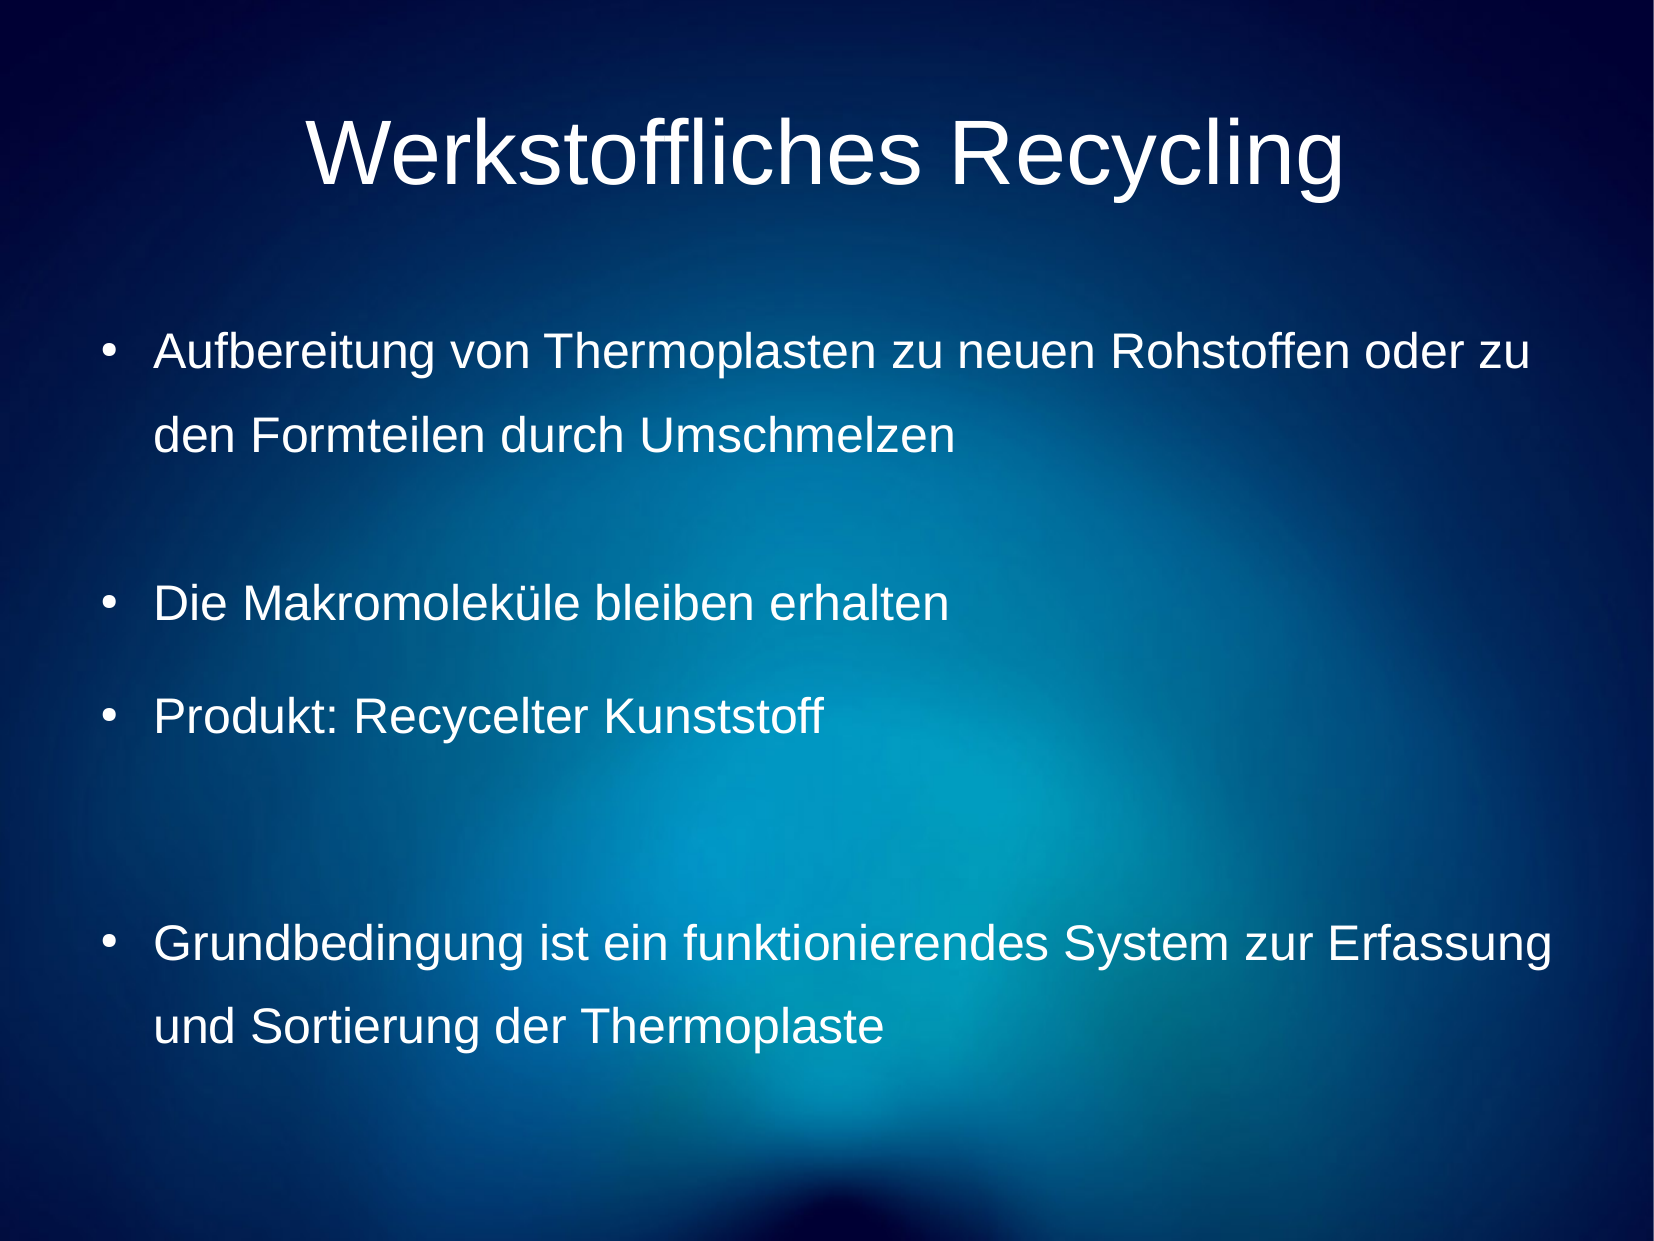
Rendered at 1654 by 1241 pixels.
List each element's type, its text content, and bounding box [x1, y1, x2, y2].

list Aufbereitung von Thermoplasten zu neuen Rohstoffen oder zu den Formteilen durch Umschmelzen Die Makromoleküle bleiben erhalten Produkt: Recycelter Kunststoff Grundbedingung ist ein funktionierendes System zur Erfassung und Sortierung der Thermoplaste [82, 295, 1571, 1114]
title Werkstoffliches Recycling [82, 49, 1571, 257]
picture [0, 0, 1654, 1241]
